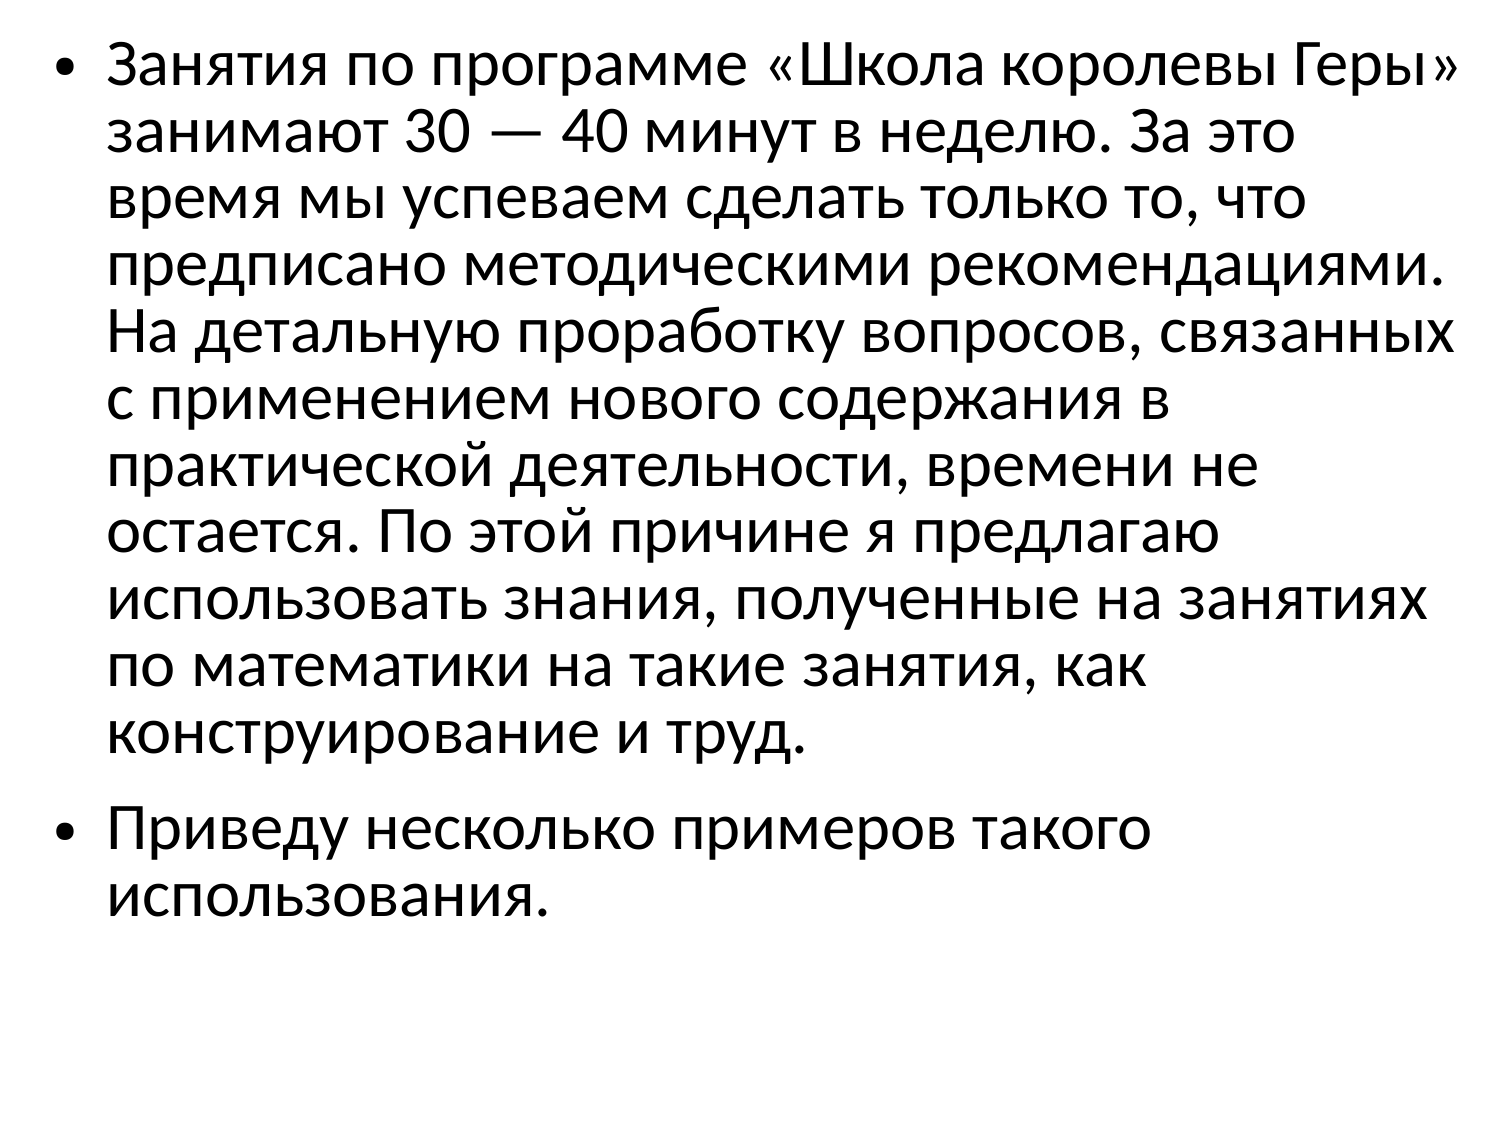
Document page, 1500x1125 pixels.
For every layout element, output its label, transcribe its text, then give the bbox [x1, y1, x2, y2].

list Занятия по программе «Школа королевы Геры» занимают 30 — 40 минут в неделю. За это время мы успеваем сделать только то, что предписано методическими рекомендациями. На детальную проработку вопросов, связанных с применением нового содержания в практической деятельности, времени не остается. По этой причине я предлагаю использовать знания, полученные на занятиях по математики на такие занятия, как конструирование и труд. Приведу несколько примеров такого использования. [35, 35, 1477, 1125]
